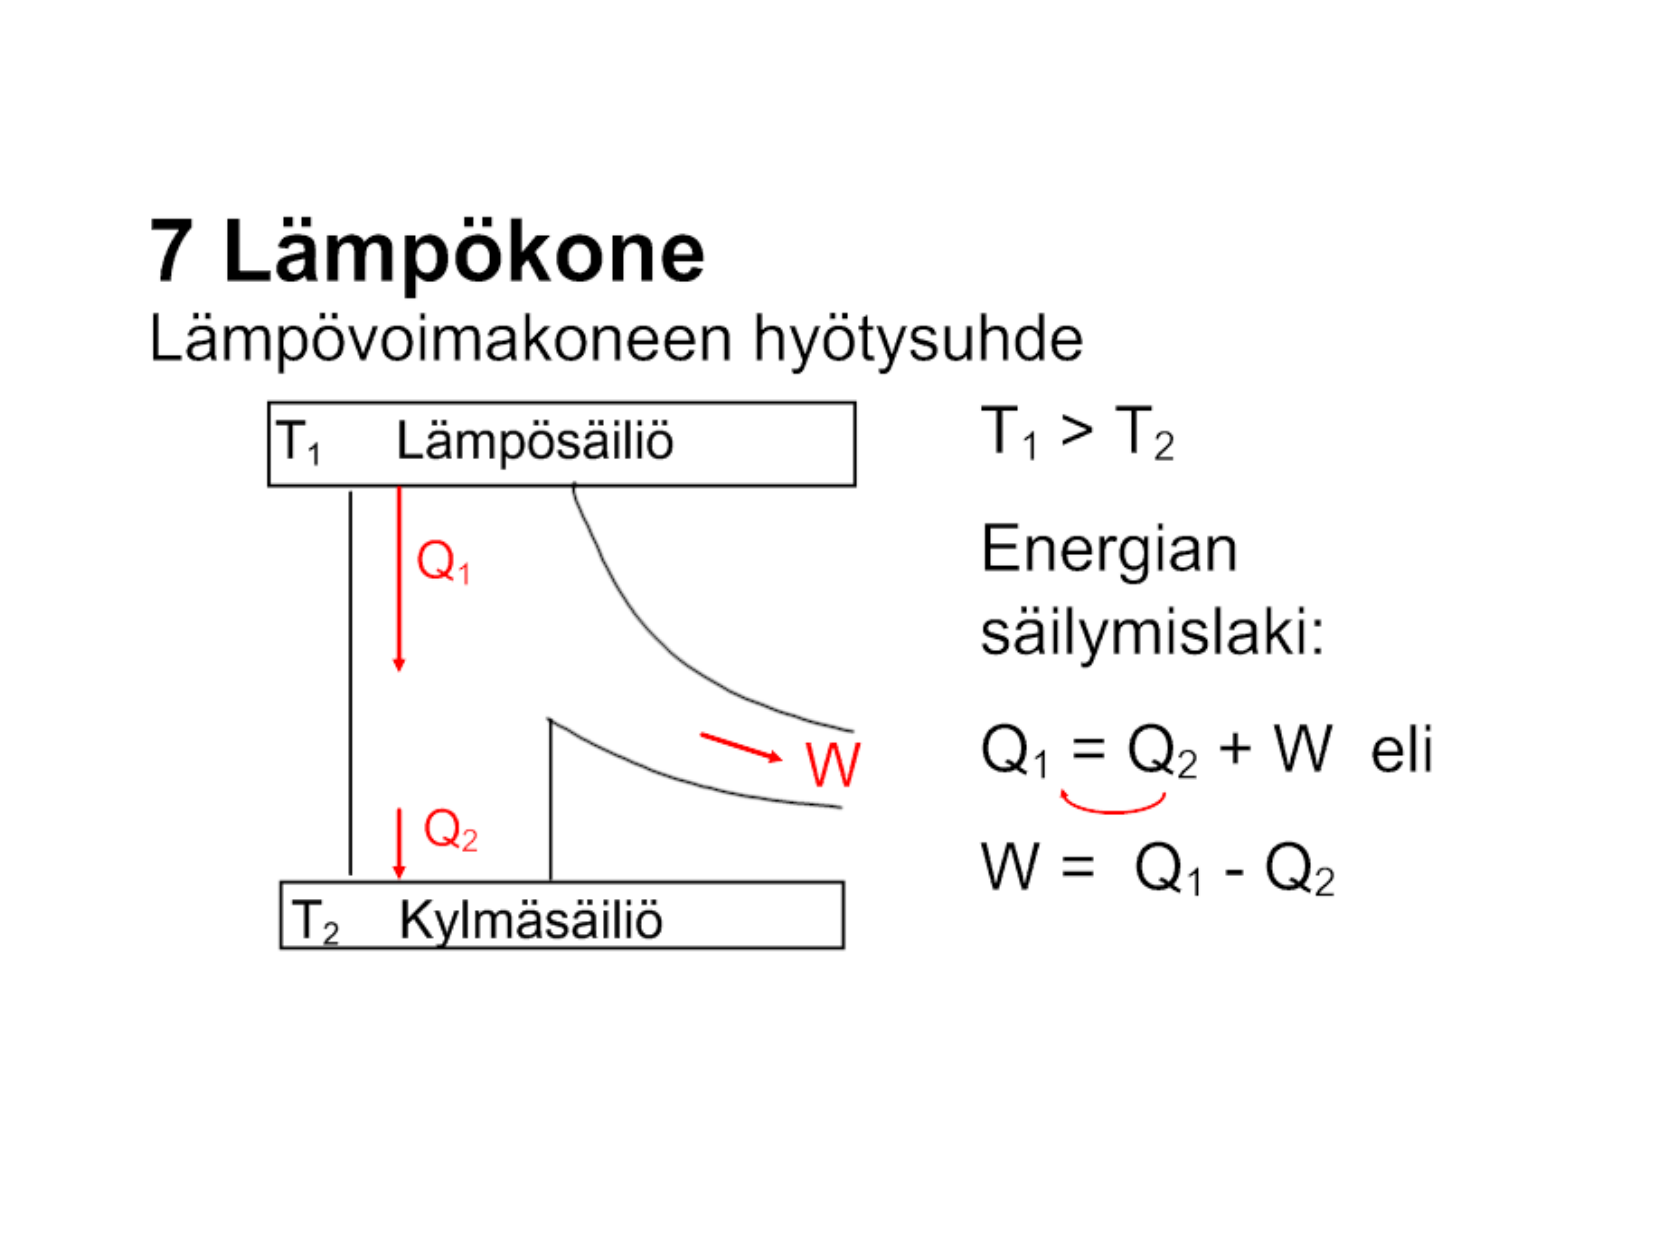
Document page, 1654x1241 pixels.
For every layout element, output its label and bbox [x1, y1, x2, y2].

picture [94, 146, 1501, 1005]
